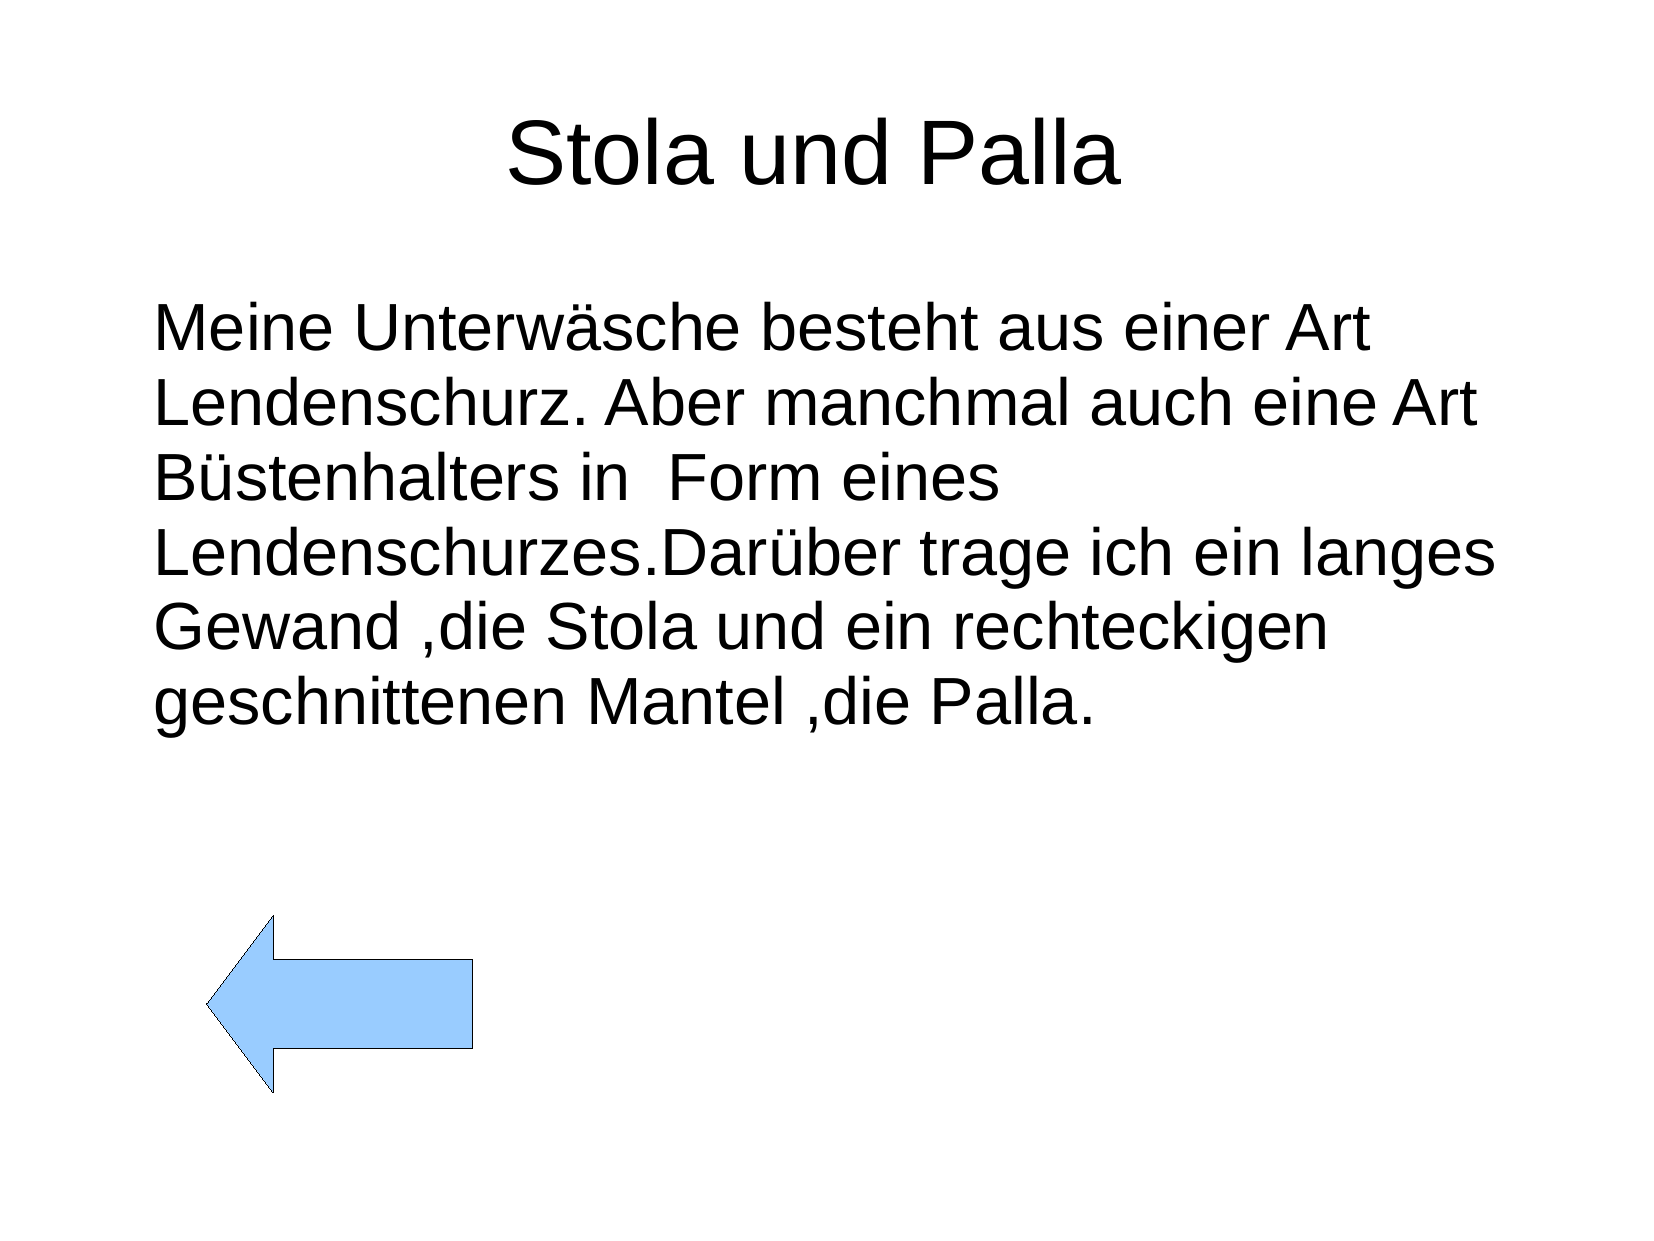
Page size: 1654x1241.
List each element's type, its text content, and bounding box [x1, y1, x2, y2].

title Stola und Palla [82, 49, 1571, 257]
text_box [206, 915, 473, 1093]
list Meine Unterwäsche besteht aus einer Art Lendenschurz. Aber manchmal auch eine Art Büstenhalters in Form eines Lendenschurzes.Darüber trage ich ein langes Gewand ,die Stola und ein rechteckigen geschnittenen Mantel ,die Palla. [82, 290, 1571, 1109]
